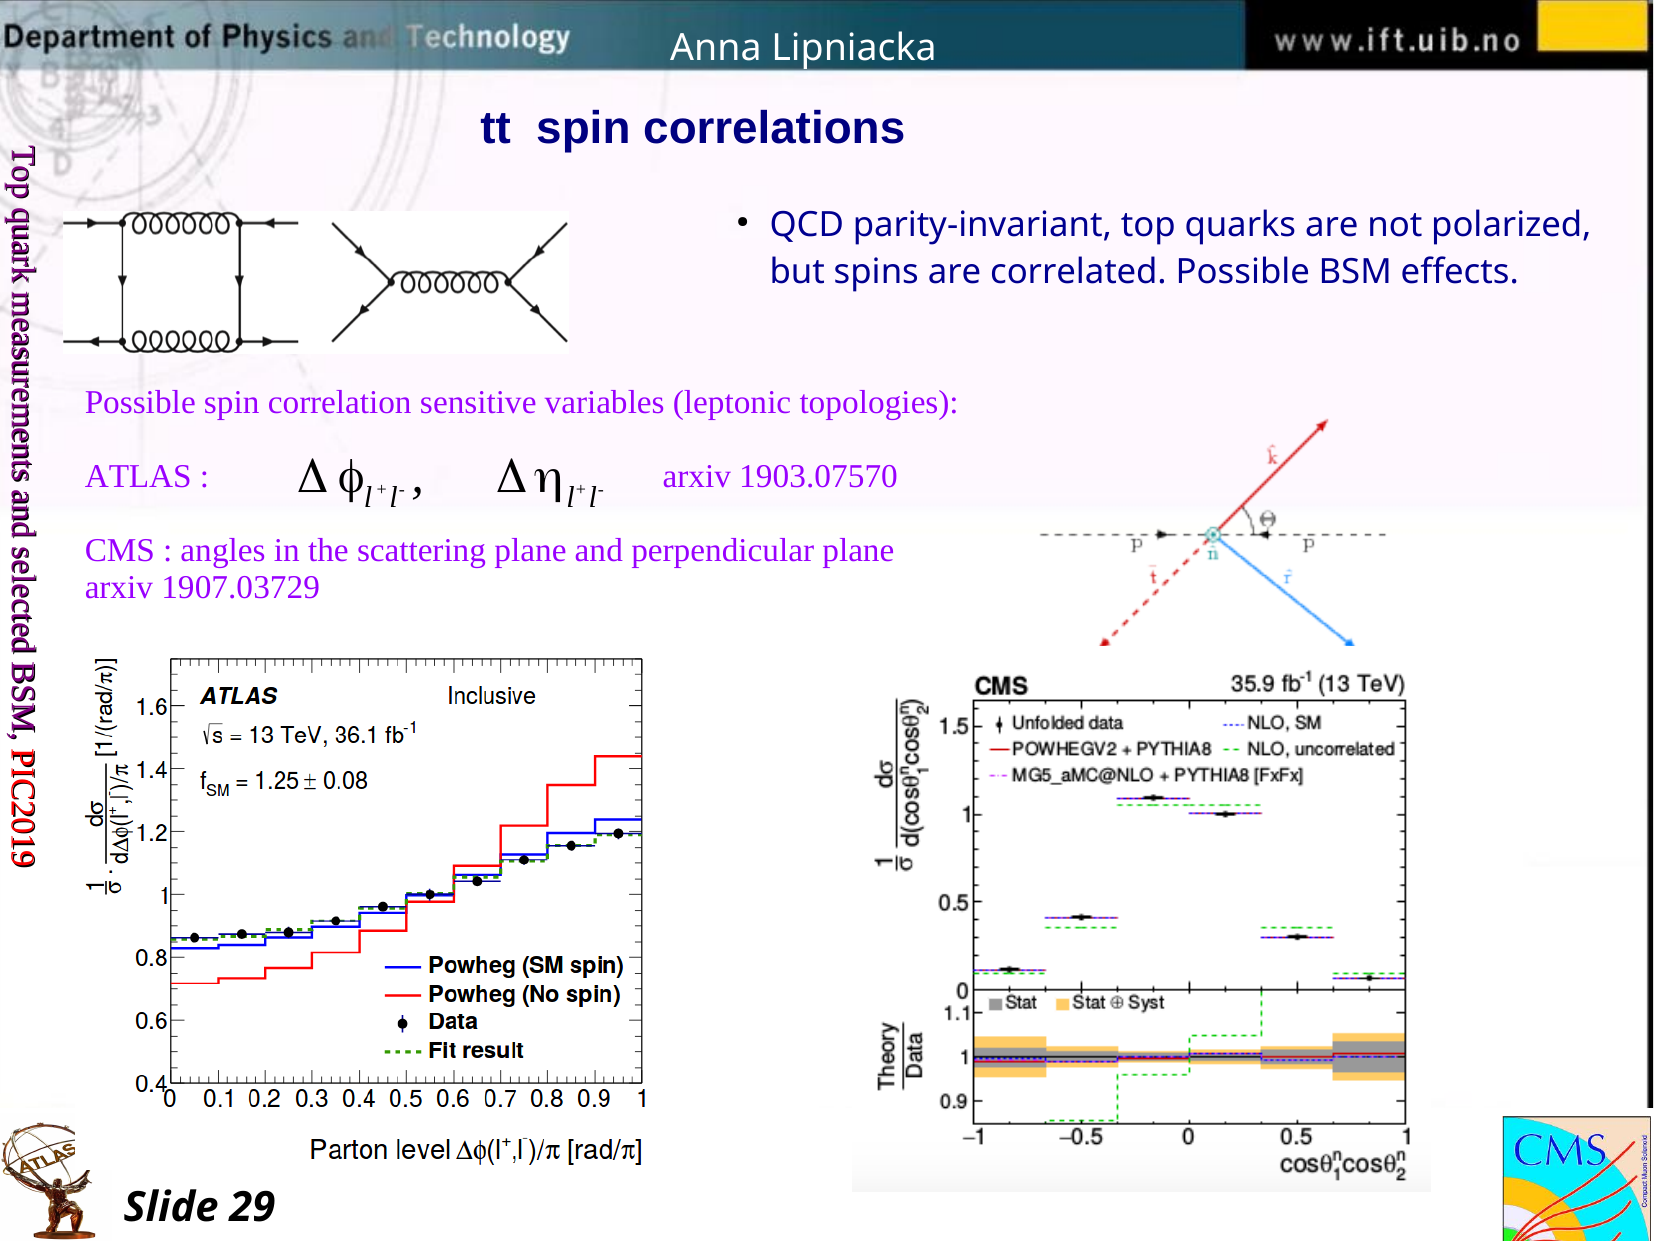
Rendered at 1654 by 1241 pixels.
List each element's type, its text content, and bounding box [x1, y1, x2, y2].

title tt spin correlations [0, 24, 1412, 232]
chart [285, 447, 618, 516]
text_box Slide 29 [123, 1177, 256, 1232]
text_box Possible spin correlation sensitive variables (leptonic topologies): ATLAS : arxiv 1903.07570 CMS : angles in the scattering plane and perpendicular plane arxiv 1907.03729 [84, 384, 961, 626]
text_box QCD parity-invariant, top quarks are not polarized, but spins are correlated. Possible BSM effects. [736, 198, 1609, 306]
picture [0, 0, 1654, 1241]
picture [1502, 1116, 1651, 1241]
